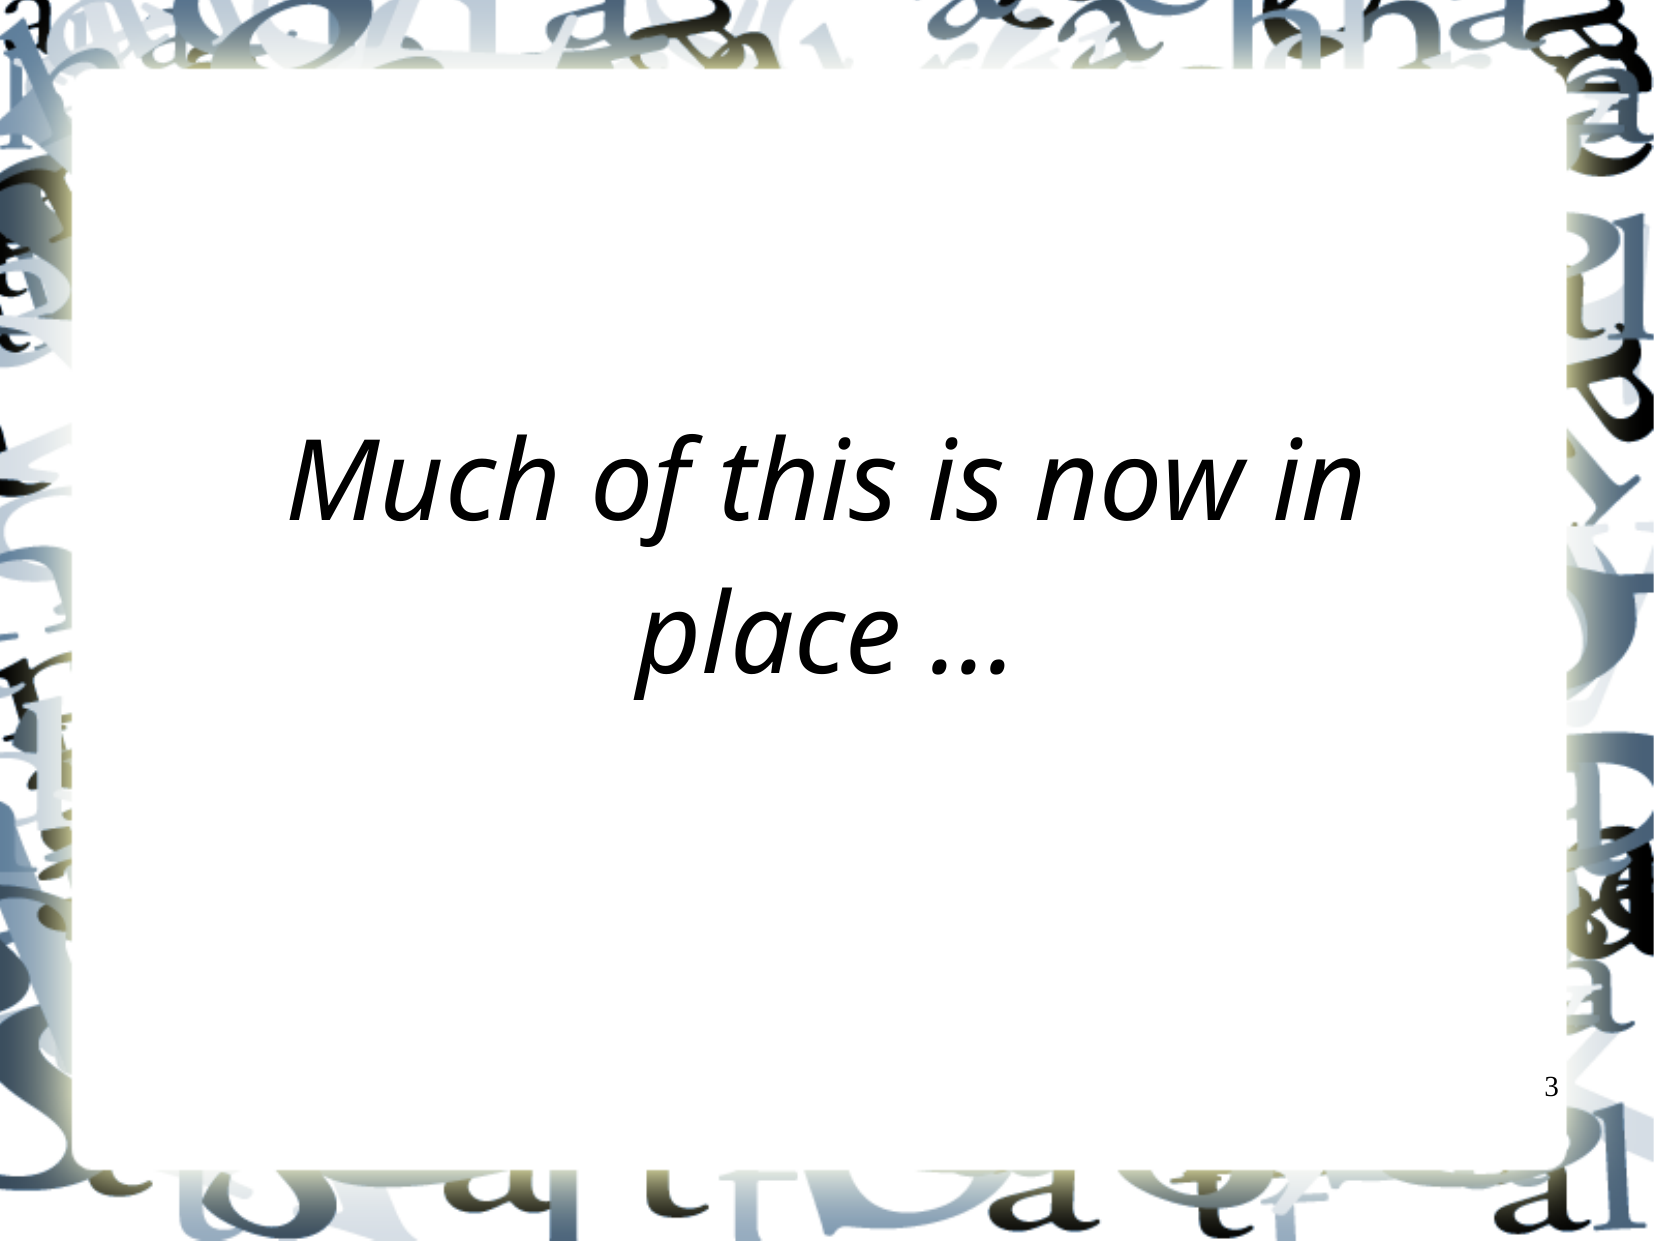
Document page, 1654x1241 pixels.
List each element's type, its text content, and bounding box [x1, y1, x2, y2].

picture [0, 0, 1654, 1241]
subtitle Much of this is now in place ... [82, 86, 1571, 1021]
